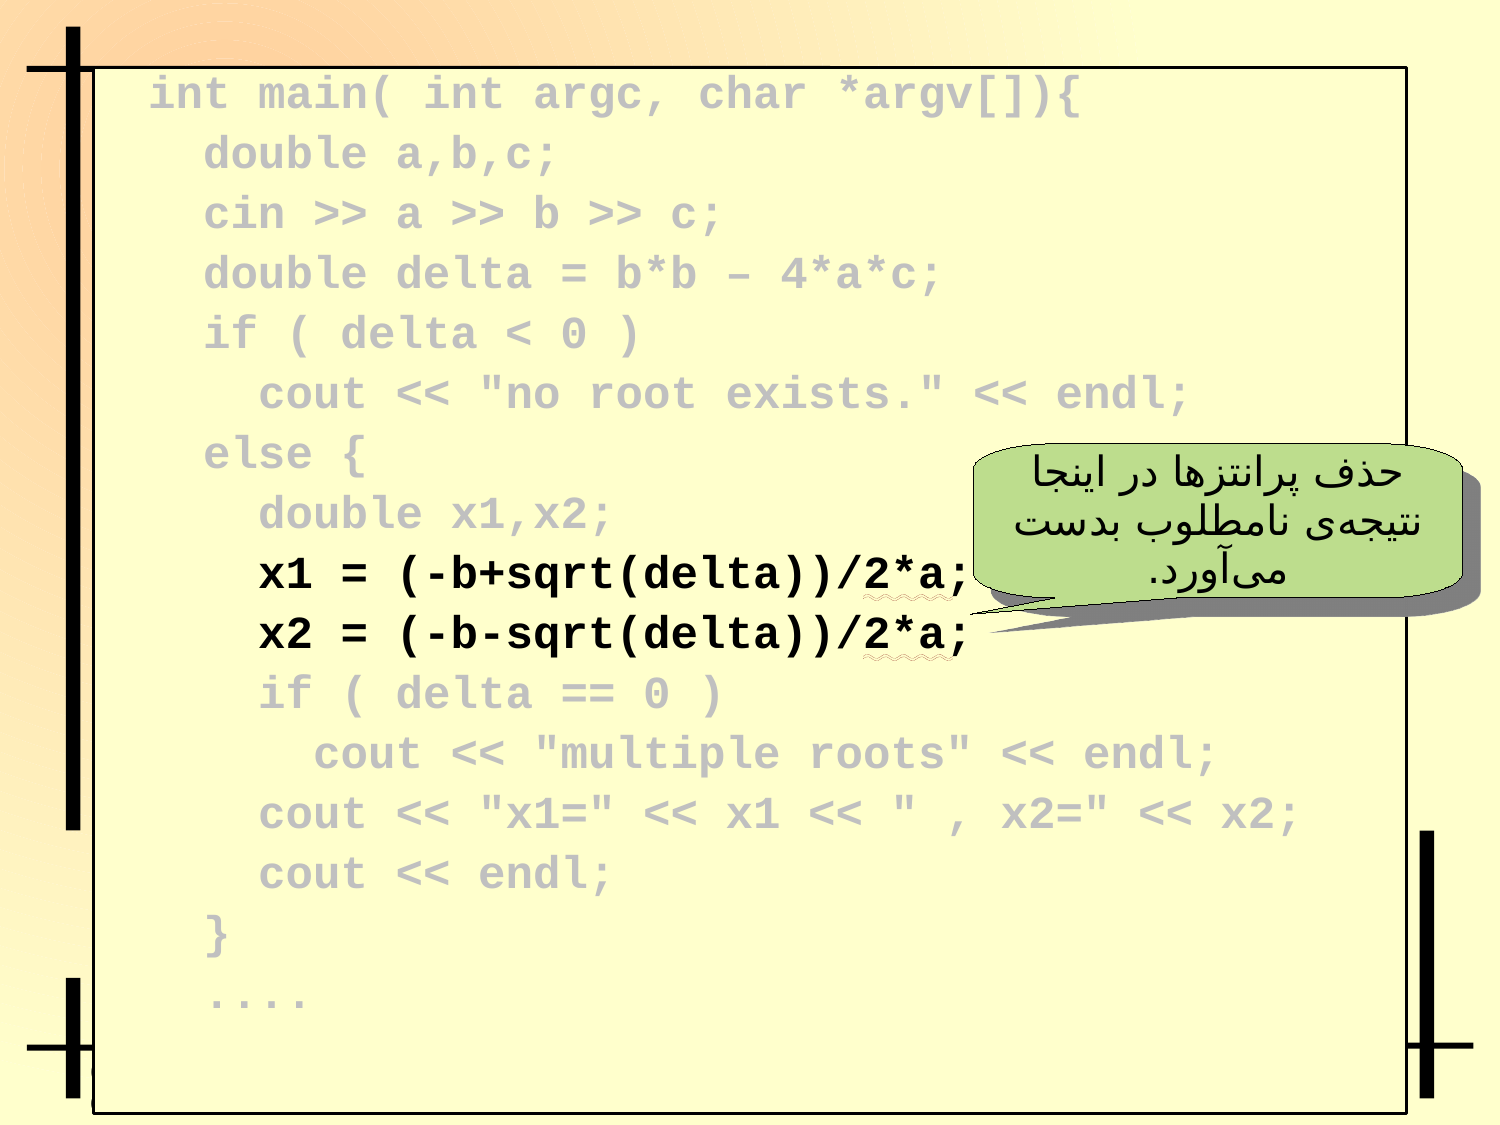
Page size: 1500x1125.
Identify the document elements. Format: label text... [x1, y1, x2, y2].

list int main( int argc, char *argv[]){ double a,b,c; cin >> a >> b >> c; double delta = b*b – 4*a*c; if ( delta < 0 ) cout << "no root exists." << endl; else { double x1,x2; x1 = (-b+sqrt(delta))/2*a; x2 = (-b-sqrt(delta))/2*a; if ( delta == 0 ) cout << "multiple roots" << endl; cout << "x1=" << x1 << " , x2=" << x2; cout << endl; } .... [93, 67, 1407, 1114]
text_box حذف پرانتزها در اینجا نتیجه‌ی نامطلوب بدست می‌آورد. [970, 443, 1463, 615]
